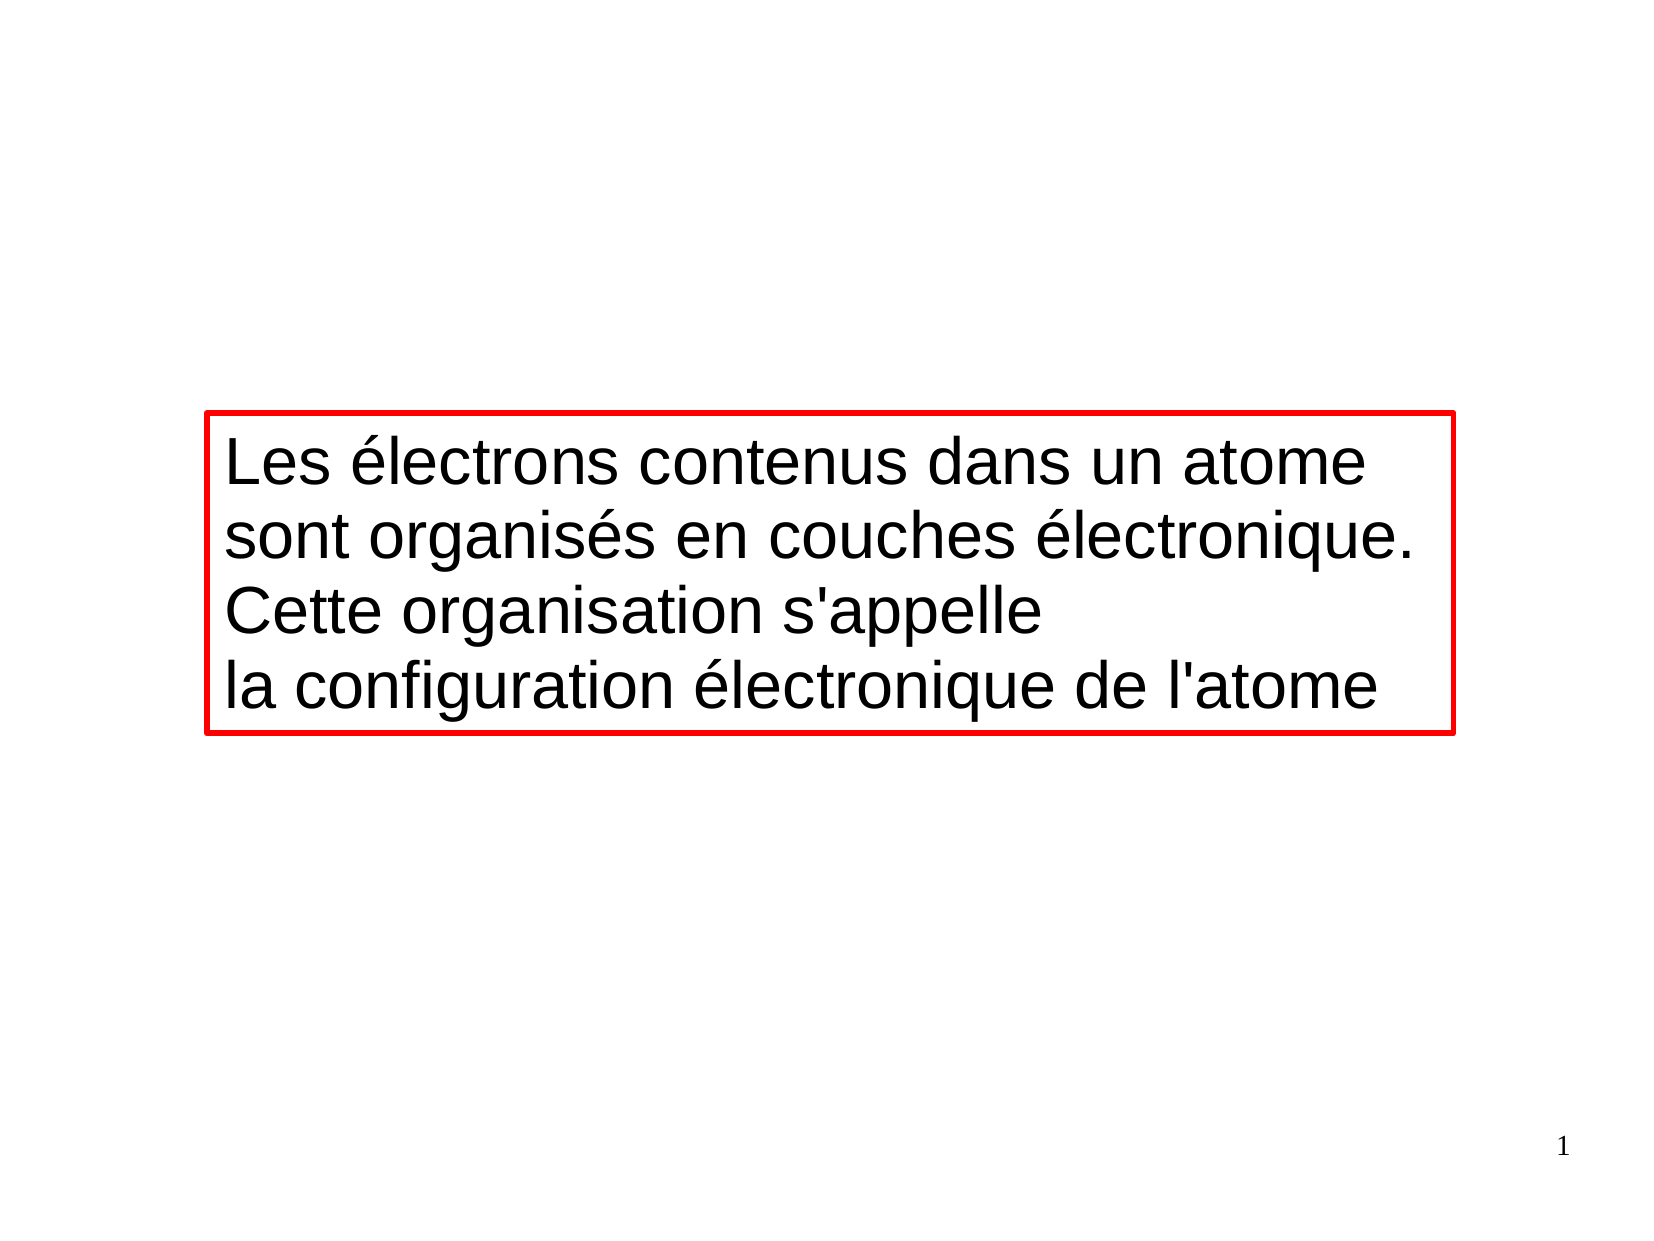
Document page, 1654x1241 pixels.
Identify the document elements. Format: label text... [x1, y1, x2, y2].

text_box Les électrons contenus dans un atome sont organisés en couches électronique. Cette organisation s'appelle la configuration électronique de l'atome [206, 413, 1454, 734]
